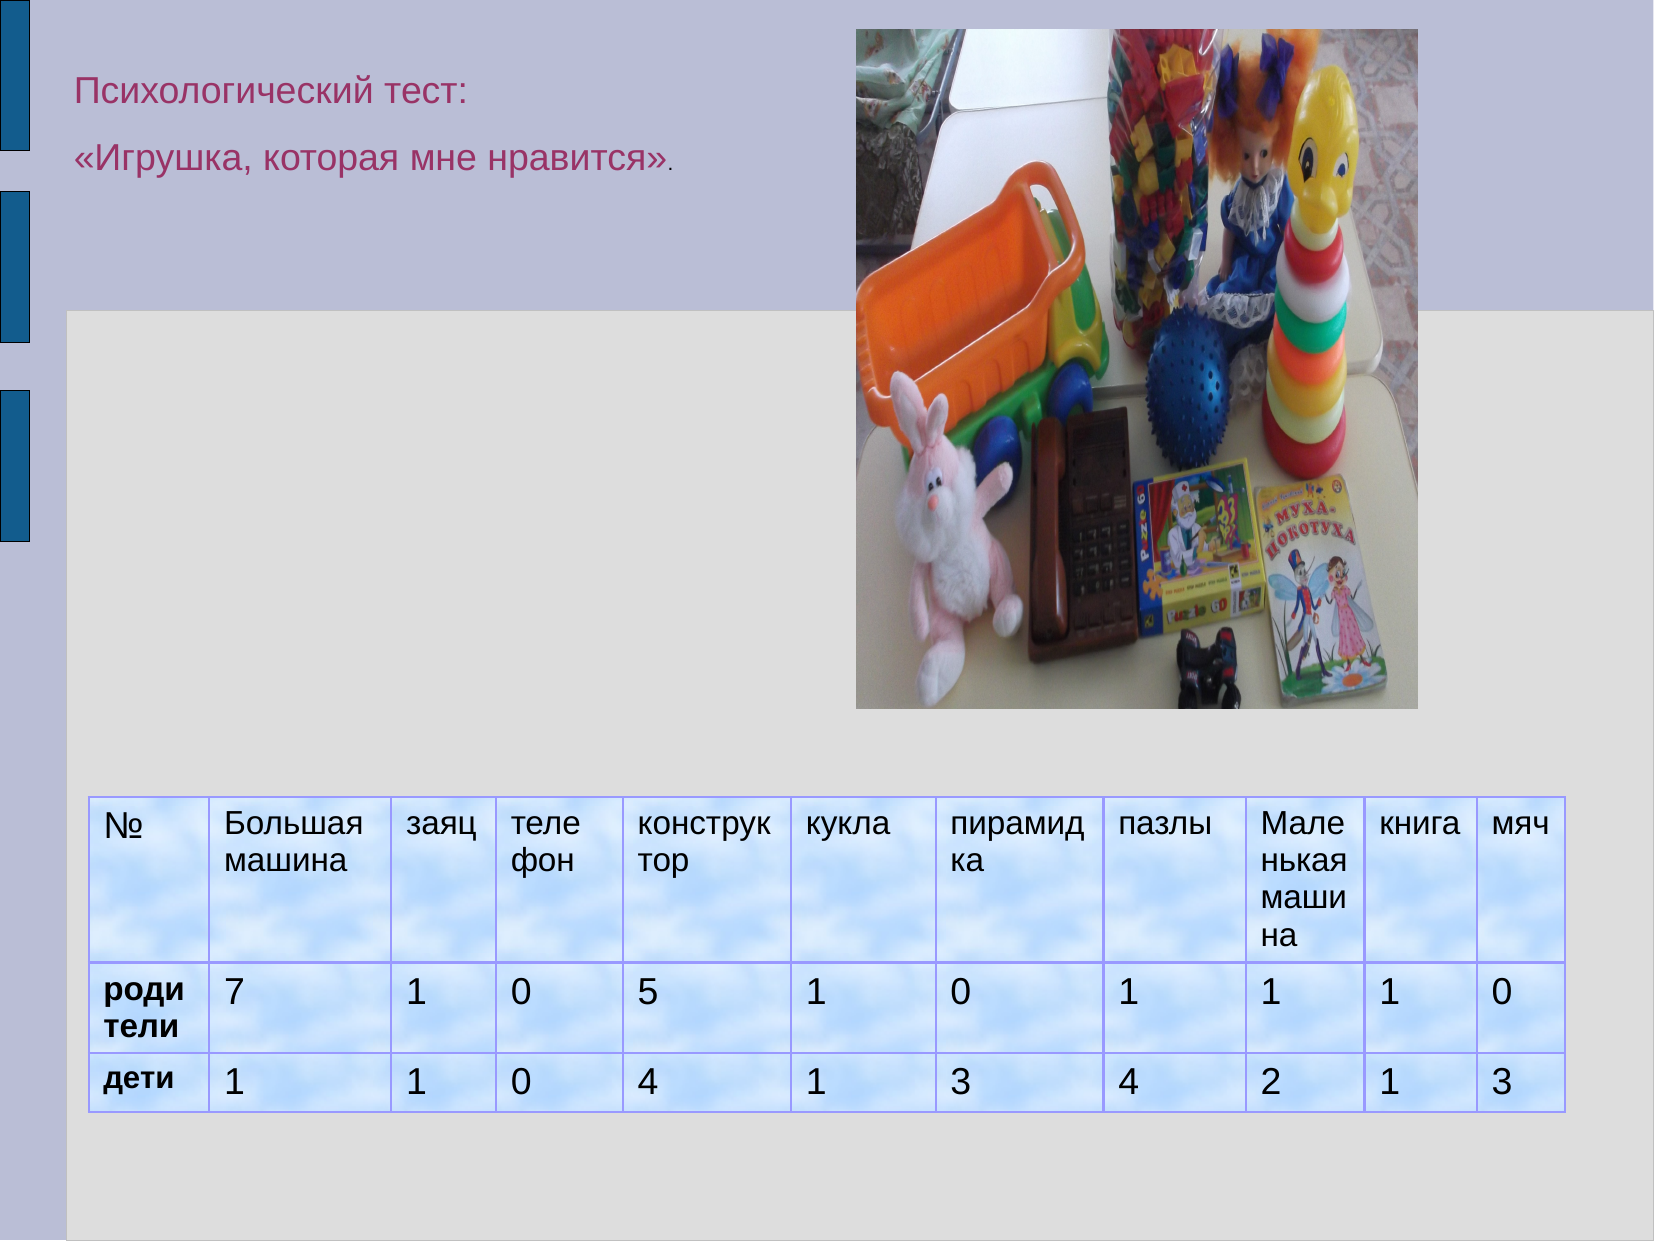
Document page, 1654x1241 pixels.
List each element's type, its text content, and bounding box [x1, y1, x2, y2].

table_cell 0 [497, 964, 622, 1052]
table_cell 1 [1366, 1054, 1476, 1111]
table_cell 1 [1105, 964, 1245, 1052]
table_cell 2 [1247, 1054, 1363, 1111]
table_cell 1 [1247, 964, 1363, 1052]
table_cell 1 [1366, 964, 1476, 1052]
table_header мяч [1478, 798, 1564, 961]
picture [856, 29, 1418, 709]
table_header заяц [392, 798, 495, 961]
table_cell 1 [392, 964, 495, 1052]
table_cell 3 [1478, 1054, 1564, 1111]
table_header пазлы [1105, 798, 1245, 961]
table_cell 0 [1478, 964, 1564, 1052]
table_cell 5 [624, 964, 790, 1052]
table_cell 0 [937, 964, 1102, 1052]
table_header телефон [497, 798, 622, 961]
table_cell 1 [392, 1054, 495, 1111]
table_cell родители [90, 964, 208, 1052]
table_cell 1 [792, 964, 935, 1052]
table_cell 1 [210, 1054, 390, 1111]
table_cell дети [90, 1054, 208, 1111]
table_cell 7 [210, 964, 390, 1052]
table_cell 1 [792, 1054, 935, 1111]
table_header конструктор [624, 798, 790, 961]
table_header Большая машина [210, 798, 390, 961]
table_cell 0 [497, 1054, 622, 1111]
table_header Маленькая машина [1247, 798, 1363, 961]
table_cell 3 [937, 1054, 1102, 1111]
table_header книга [1366, 798, 1476, 961]
table_header пирамидка [937, 798, 1102, 961]
table_cell 4 [624, 1054, 790, 1111]
text_box Психологический тест: «Игрушка, которая мне нравится». [59, 62, 1004, 234]
table_header кукла [792, 798, 935, 961]
table_cell 4 [1105, 1054, 1245, 1111]
table_header № [90, 798, 208, 961]
